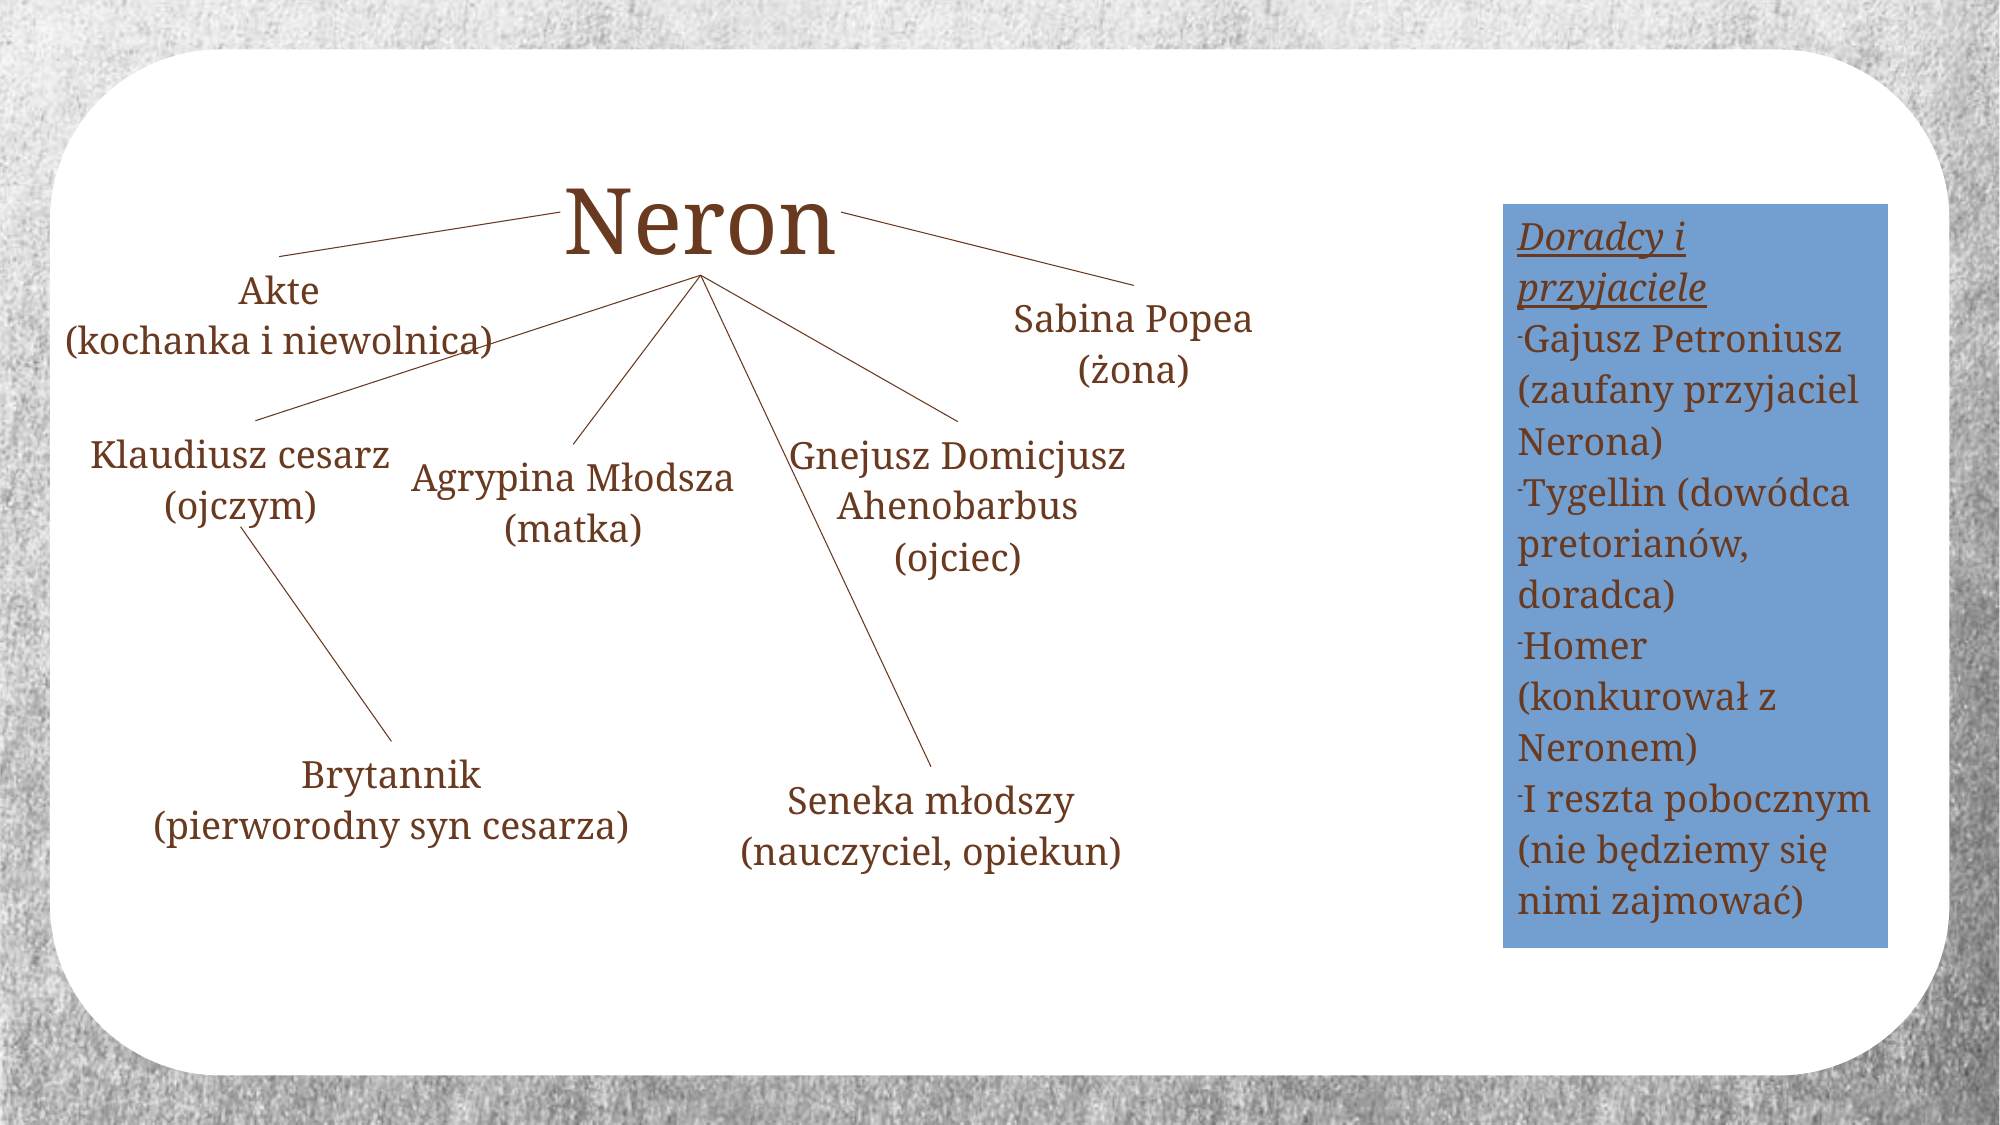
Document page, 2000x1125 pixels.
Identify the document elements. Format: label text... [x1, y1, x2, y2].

text_box Neron [704, 279, 723, 290]
text_box Sabina Popea (żona) [998, 285, 1269, 403]
text_box Gnejusz Domicjusz Ahenobarbus (ojciec) [773, 433, 847, 590]
text_box Neron [692, 278, 706, 290]
text_box Neron [661, 278, 697, 290]
text_box Gnejusz Domicjusz Ahenobarbus (ojciec) [773, 421, 1143, 590]
text_box Agrypina Młodsza (matka) [255, 444, 773, 562]
text_box Akte (kochanka i niewolnica) [49, 256, 509, 374]
text_box Brytannik (pierworodny syn cesarza) [138, 741, 645, 859]
table_header Doradcy i przyjaciele Gajusz Petroniusz (zaufany przyjaciel Nerona) Tygellin (dowódca pretorianów, doradca) Homer (konkurował z Neronem) I reszta pobocznym (nie będziemy się nimi zajmować) [1503, 204, 1888, 948]
text_box Klaudiusz cesarz (ojczym) [75, 420, 407, 538]
text_box Neron [548, 149, 853, 290]
text_box Seneka młodszy (nauczyciel, opiekun) [724, 766, 1138, 884]
